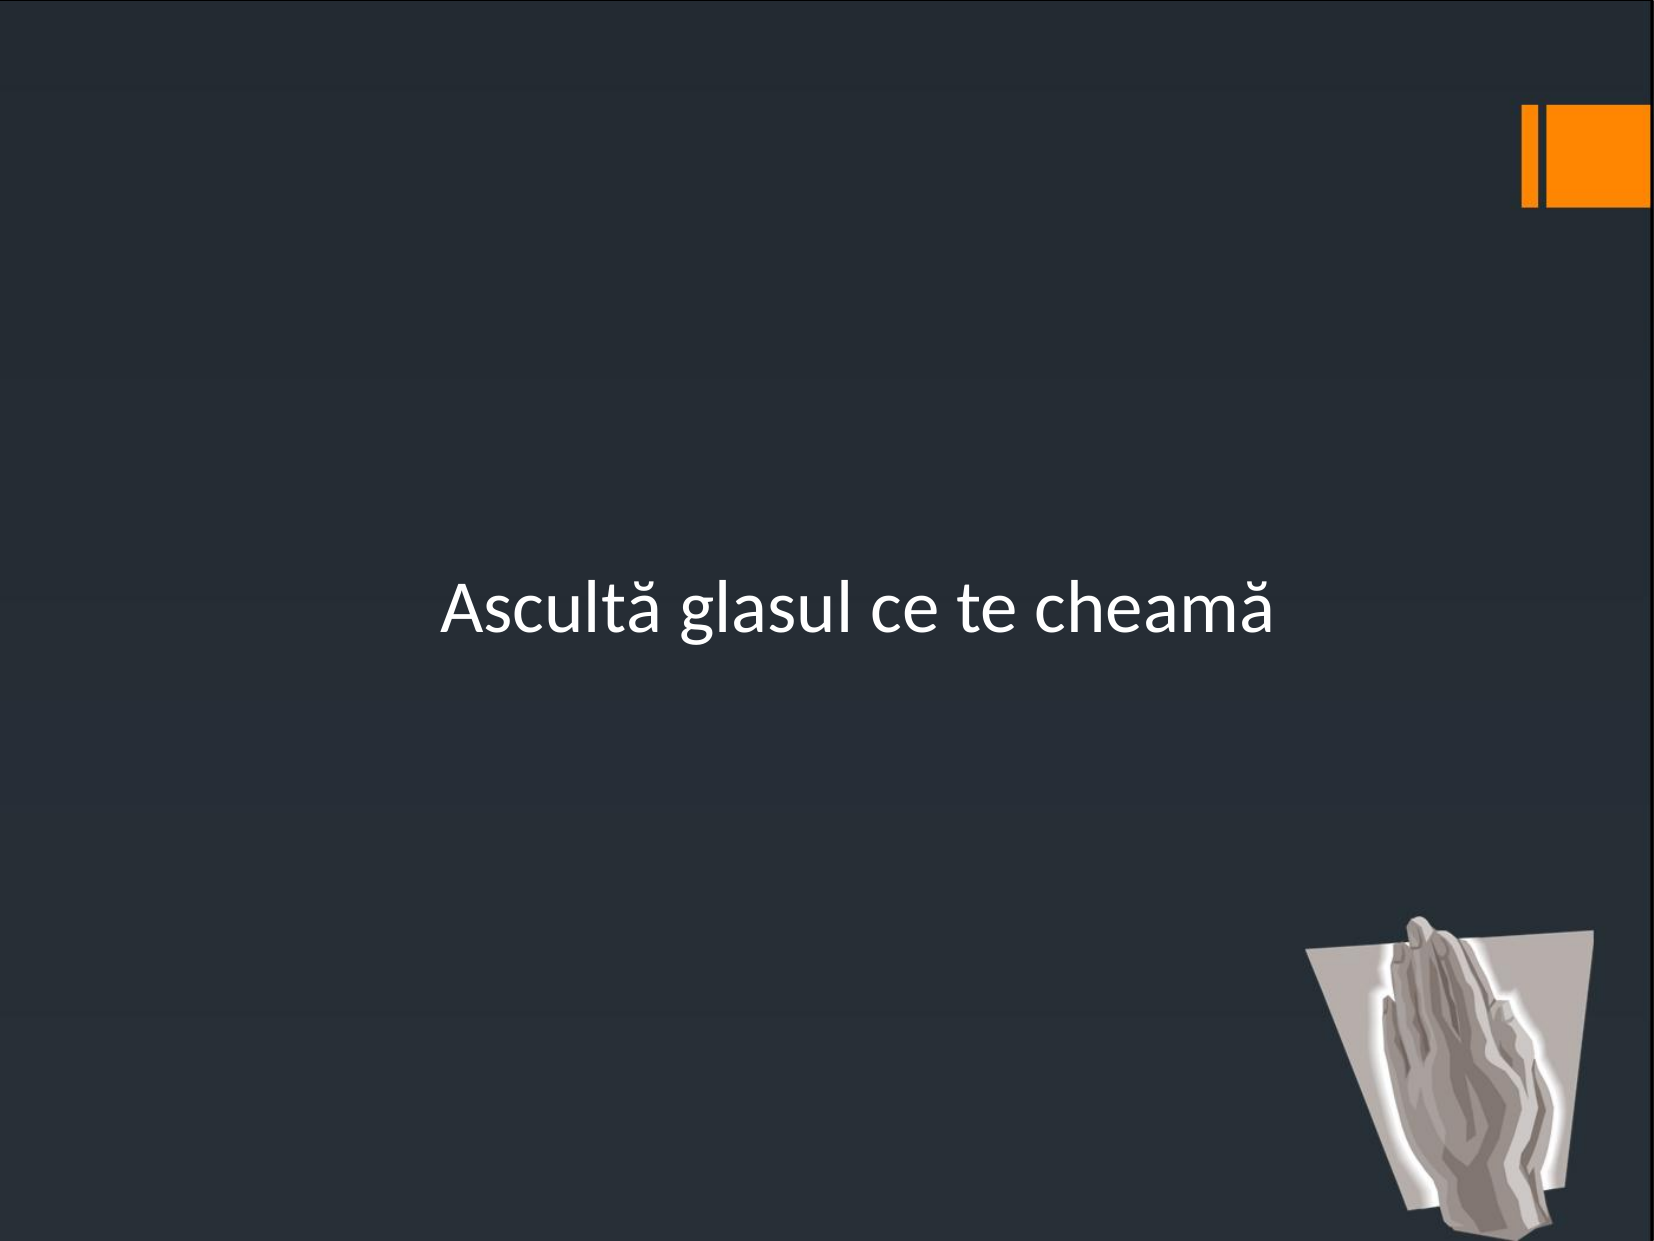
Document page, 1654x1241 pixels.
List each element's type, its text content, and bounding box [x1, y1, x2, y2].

picture [0, 1, 1654, 1241]
text_box Ascultă glasul ce te cheamă [425, 568, 1453, 676]
